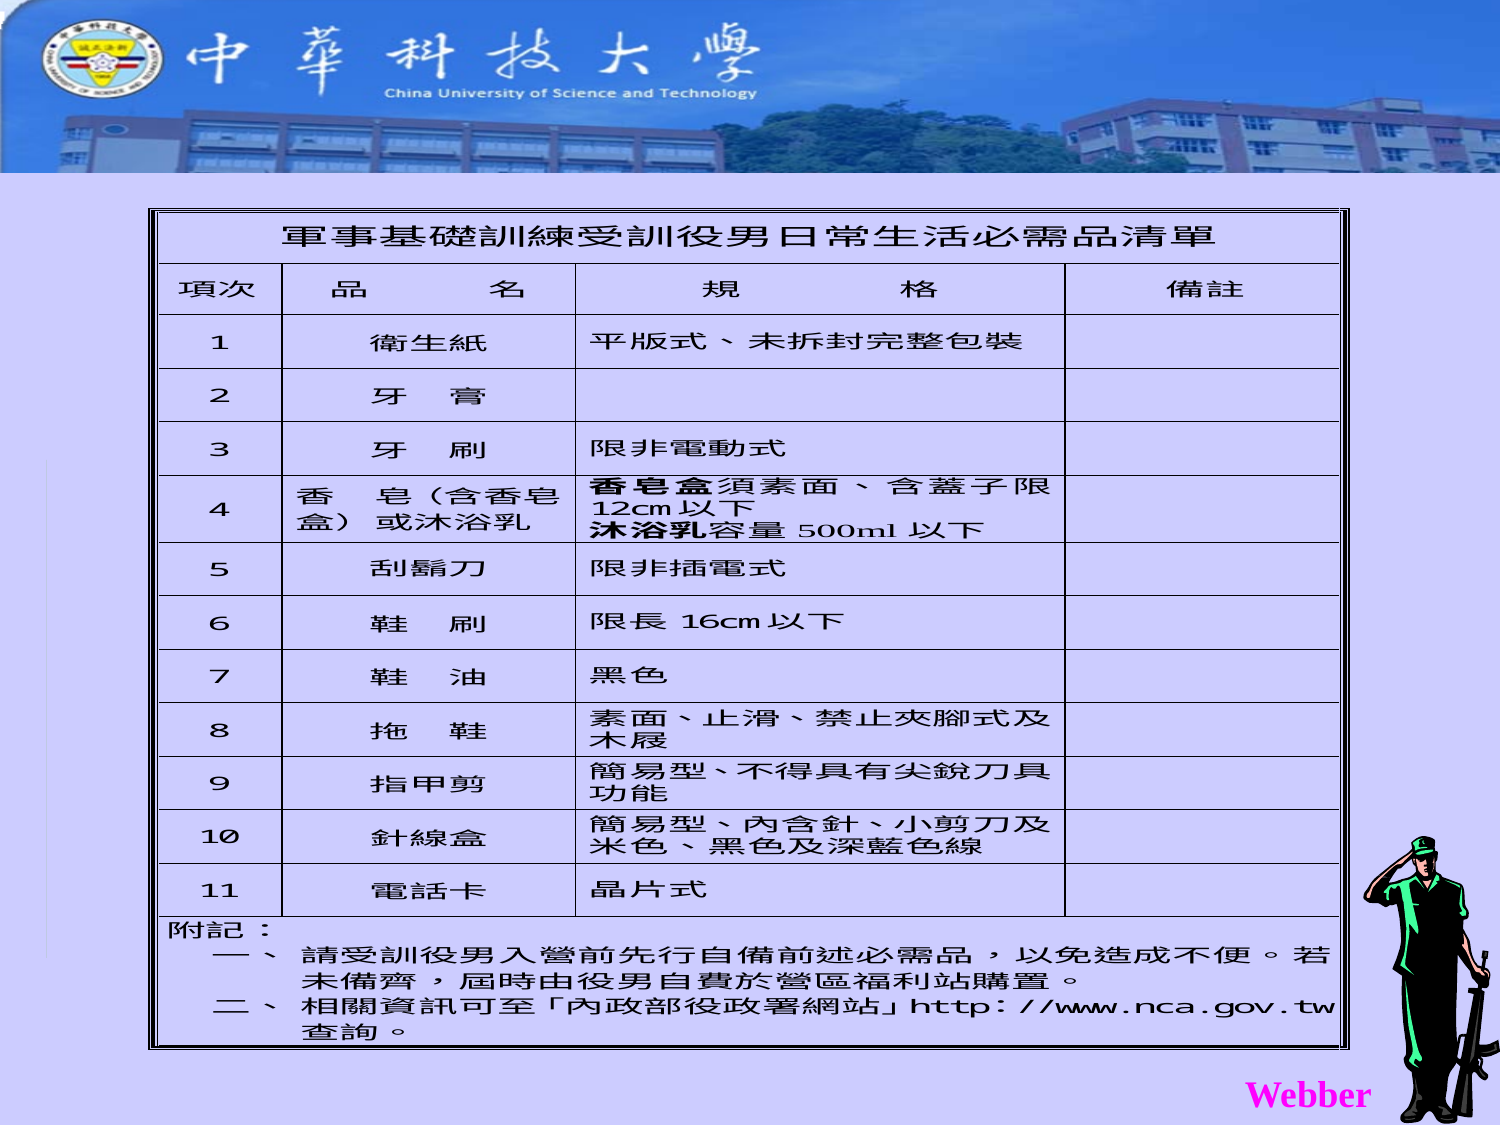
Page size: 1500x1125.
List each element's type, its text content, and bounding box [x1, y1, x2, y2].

picture [147, 208, 1500, 1125]
picture [0, 0, 1500, 173]
text_box Webber [1229, 1062, 1407, 1123]
